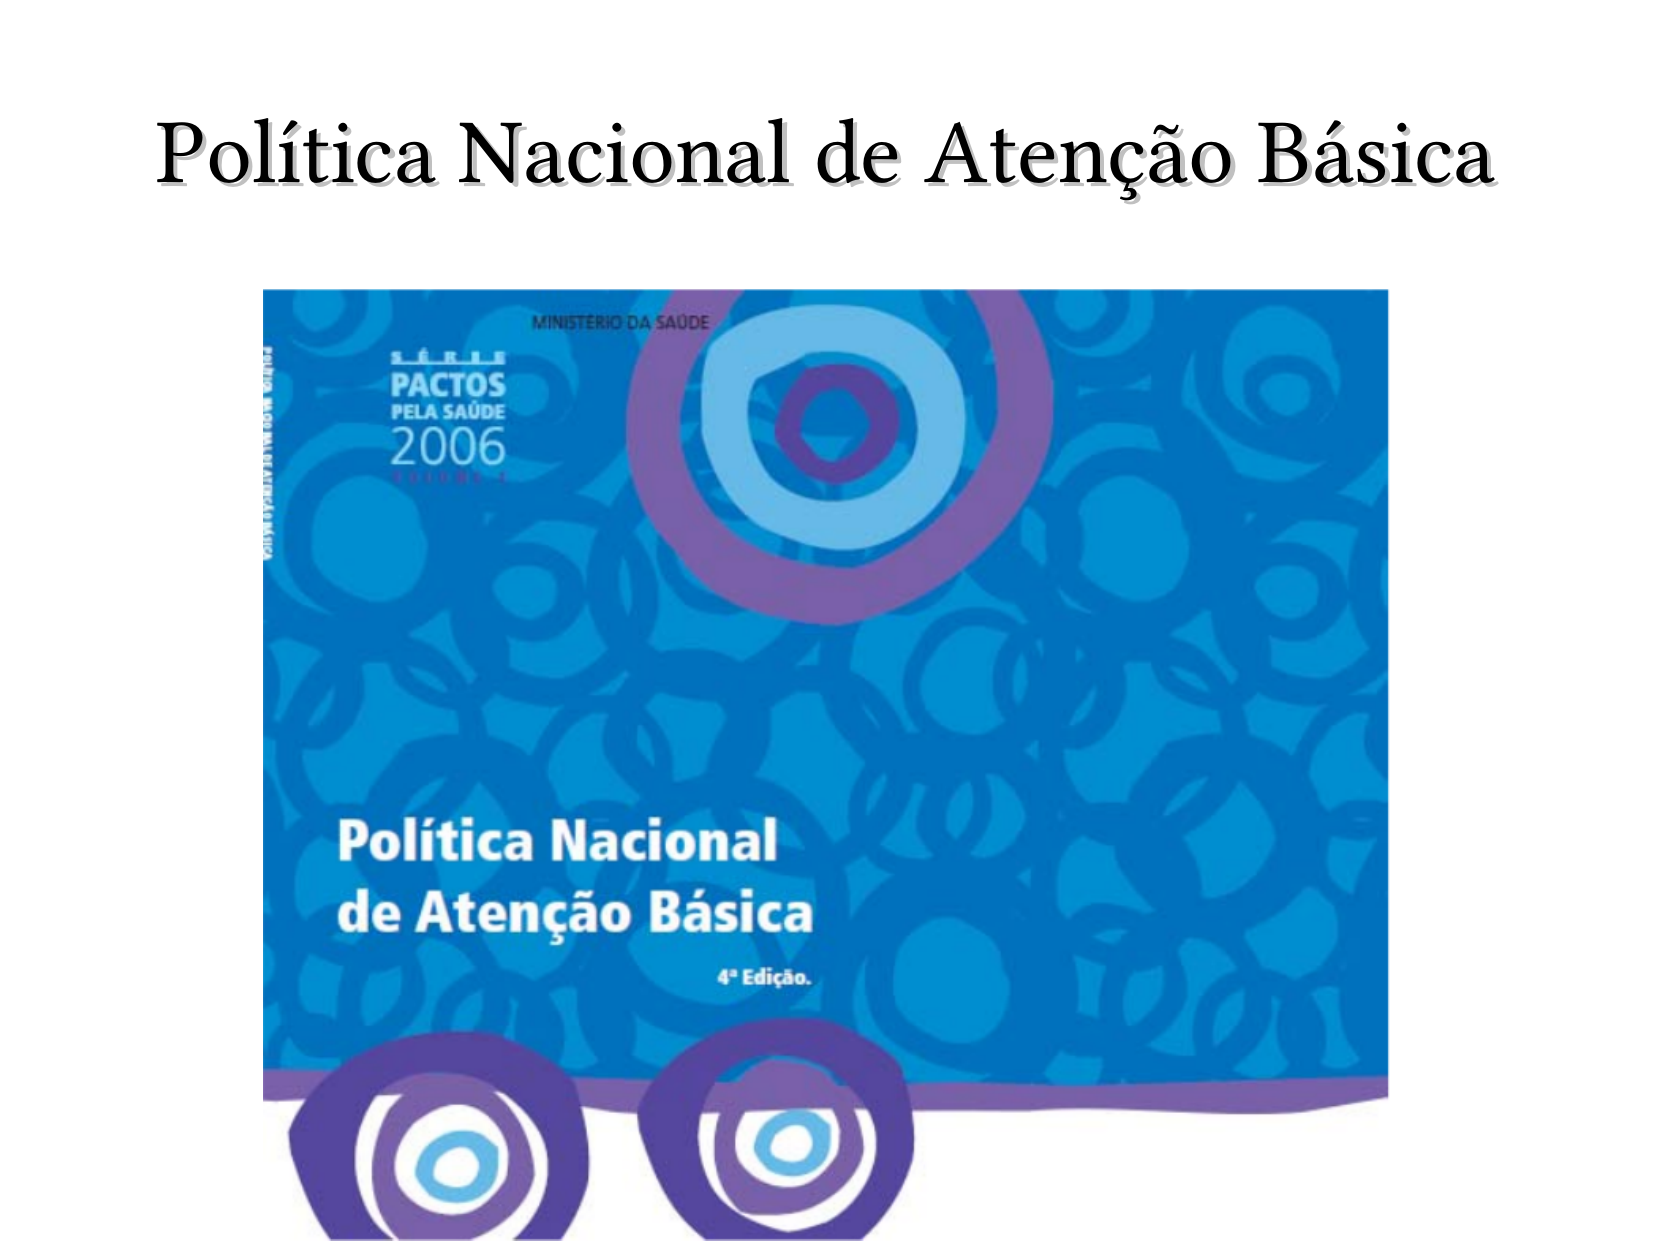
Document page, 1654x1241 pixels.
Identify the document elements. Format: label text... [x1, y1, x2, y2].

title Política Nacional de Atenção Básica [82, 49, 1571, 257]
picture [263, 289, 1390, 1241]
